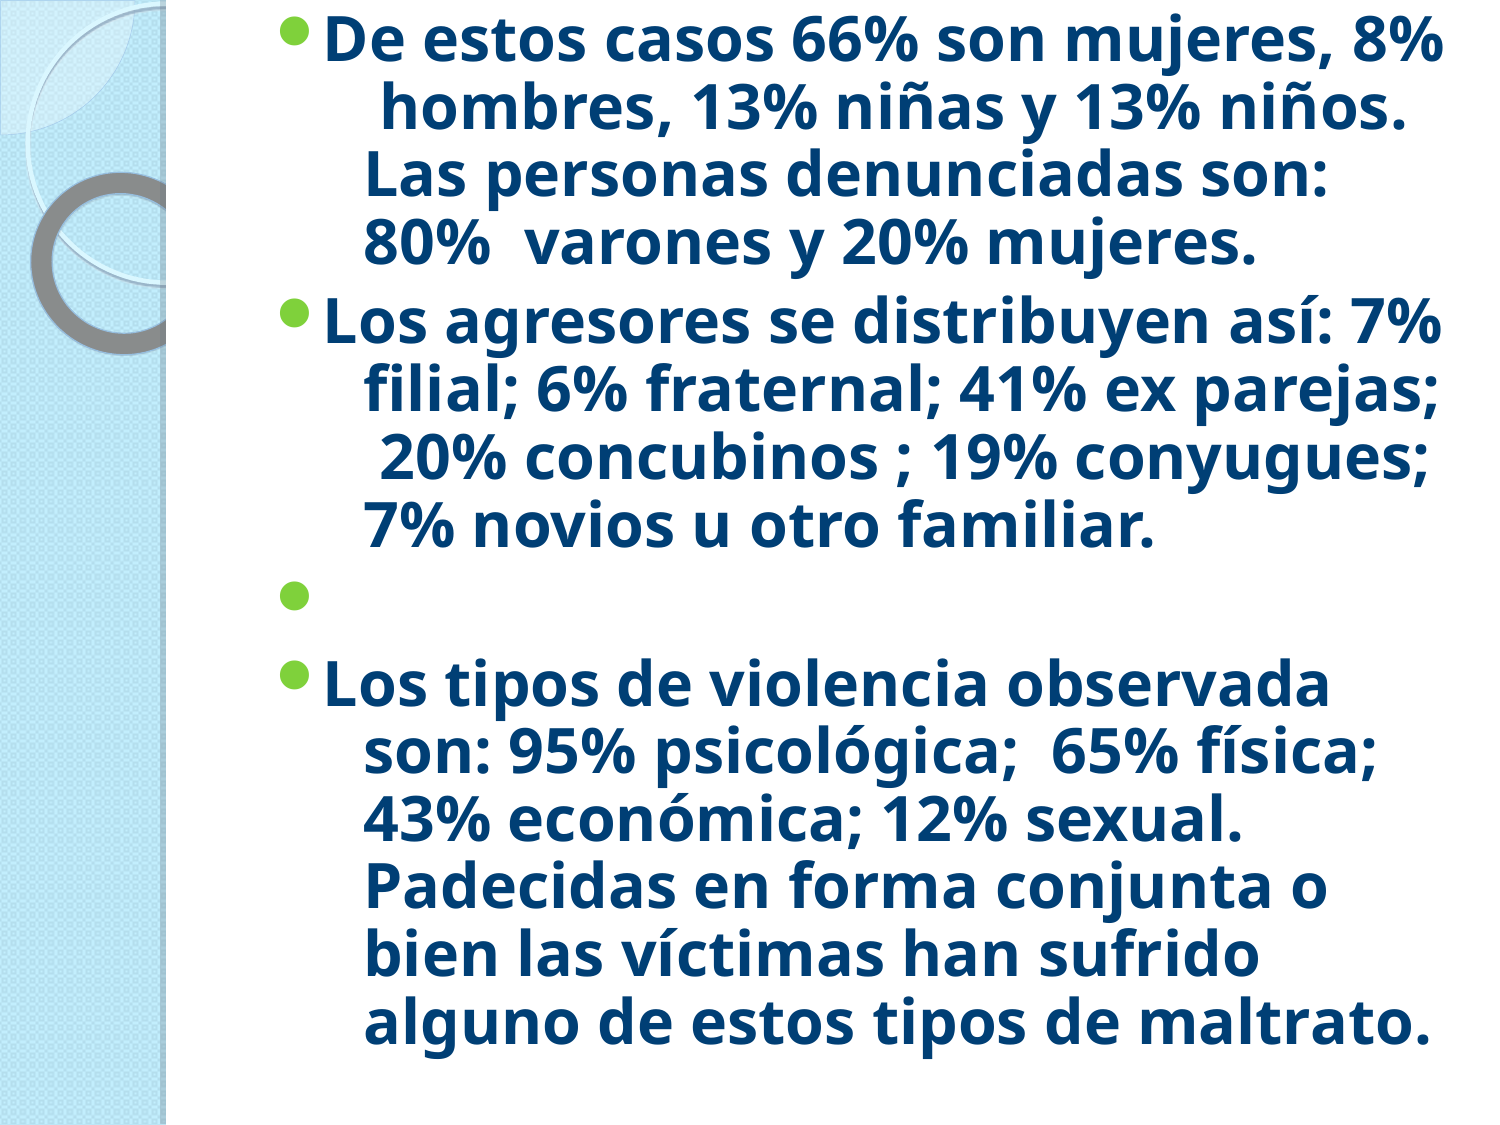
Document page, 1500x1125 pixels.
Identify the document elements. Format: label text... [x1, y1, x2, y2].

list De estos casos 66% son mujeres, 8% hombres, 13% niñas y 13% niños. Las personas denunciadas son: 80% varones y 20% mujeres. Los agresores se distribuyen así: 7% filial; 6% fraternal; 41% ex parejas; 20% concubinos ; 19% conyugues; 7% novios u otro familiar. Los tipos de violencia observada son: 95% psicológica; 65% física; 43% económica; 12% sexual. Padecidas en forma conjunta o bien las víctimas han sufrido alguno de estos tipos de maltrato. [235, 0, 1466, 1125]
